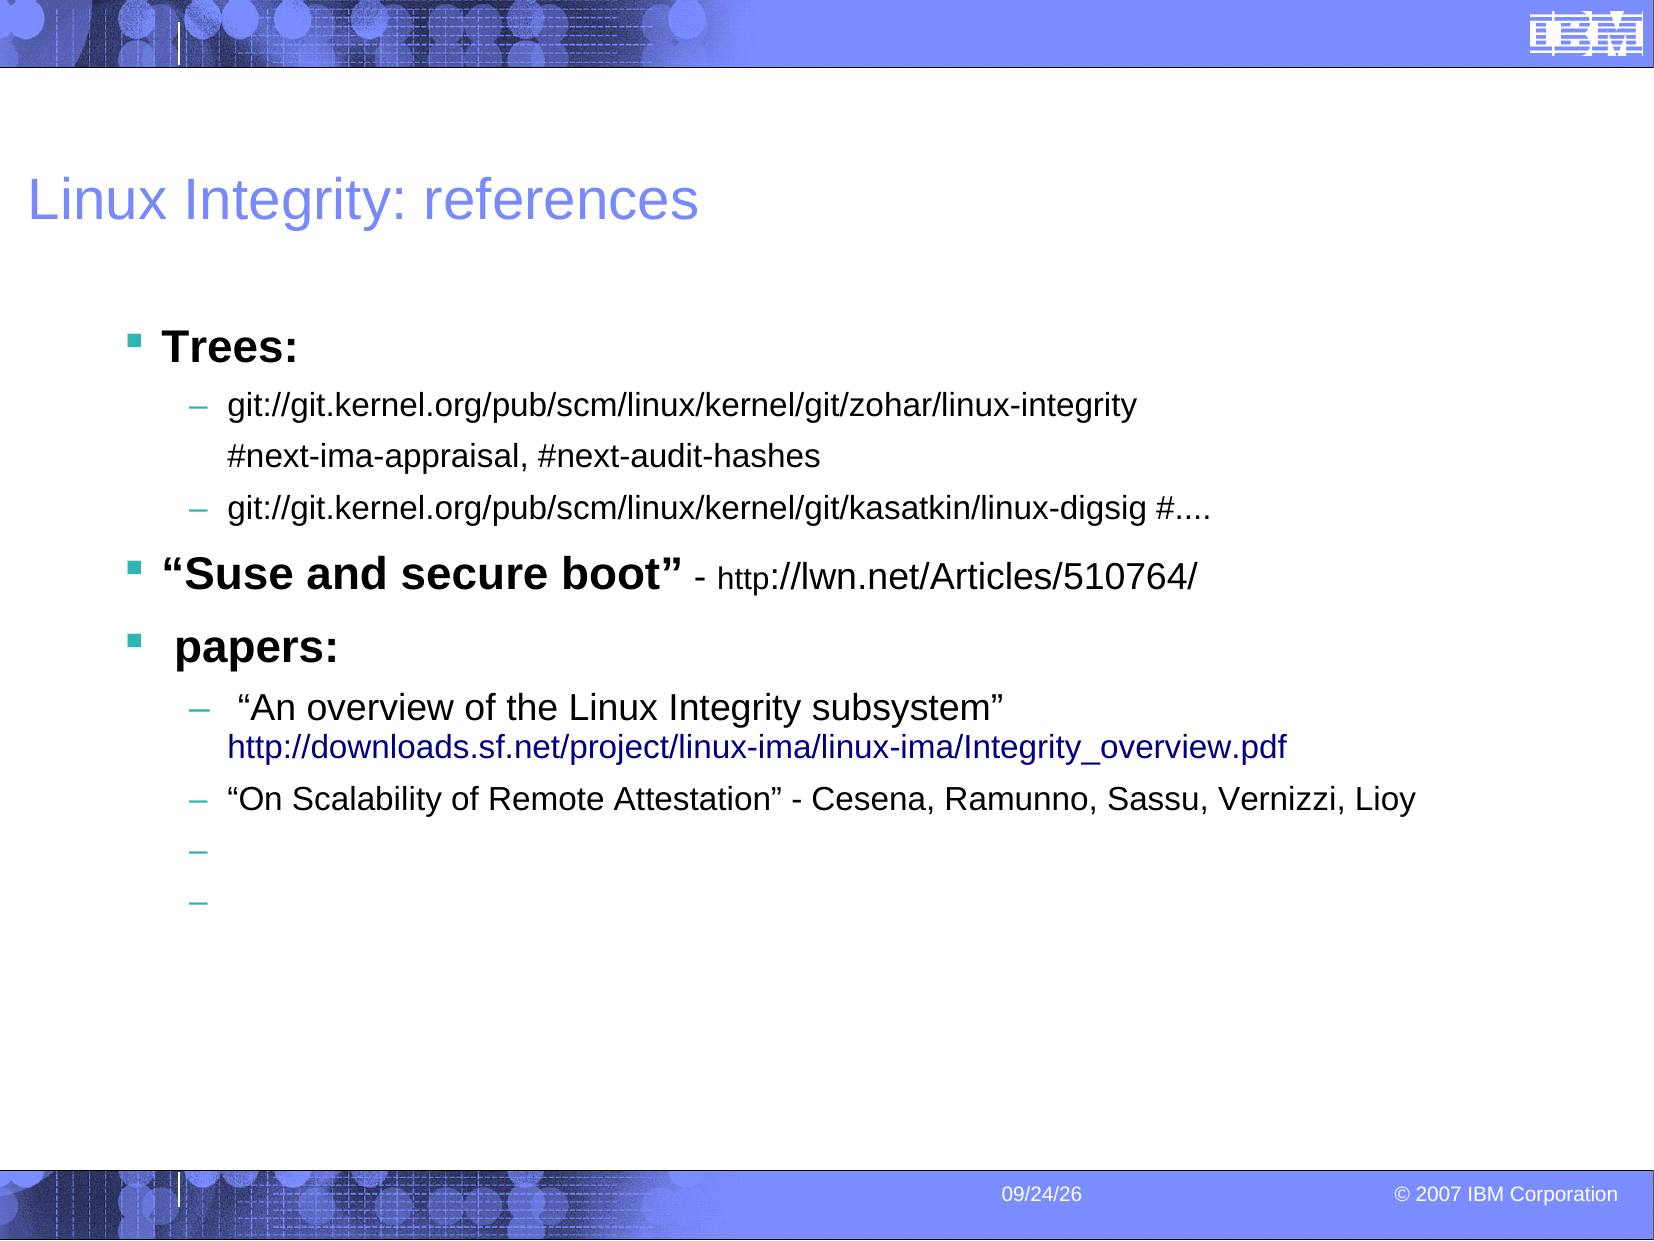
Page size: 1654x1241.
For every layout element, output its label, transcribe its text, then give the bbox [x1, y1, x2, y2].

title Linux Integrity: references [27, 164, 1519, 241]
list Trees: git://git.kernel.org/pub/scm/linux/kernel/git/zohar/linux-integrity #next-ima-appraisal, #next-audit-hashes git://git.kernel.org/pub/scm/linux/kernel/git/kasatkin/linux-digsig #.... “Suse and secure boot” - http://lwn.net/Articles/510764/ papers: “An overview of the Linux Integrity subsystem” http://downloads.sf.net/project/linux-ima/linux-ima/Integrity_overview.pdf “On Scalability of Remote Attestation” - Cesena, Ramunno, Sassu, Vernizzi, Lioy [123, 321, 1531, 1013]
